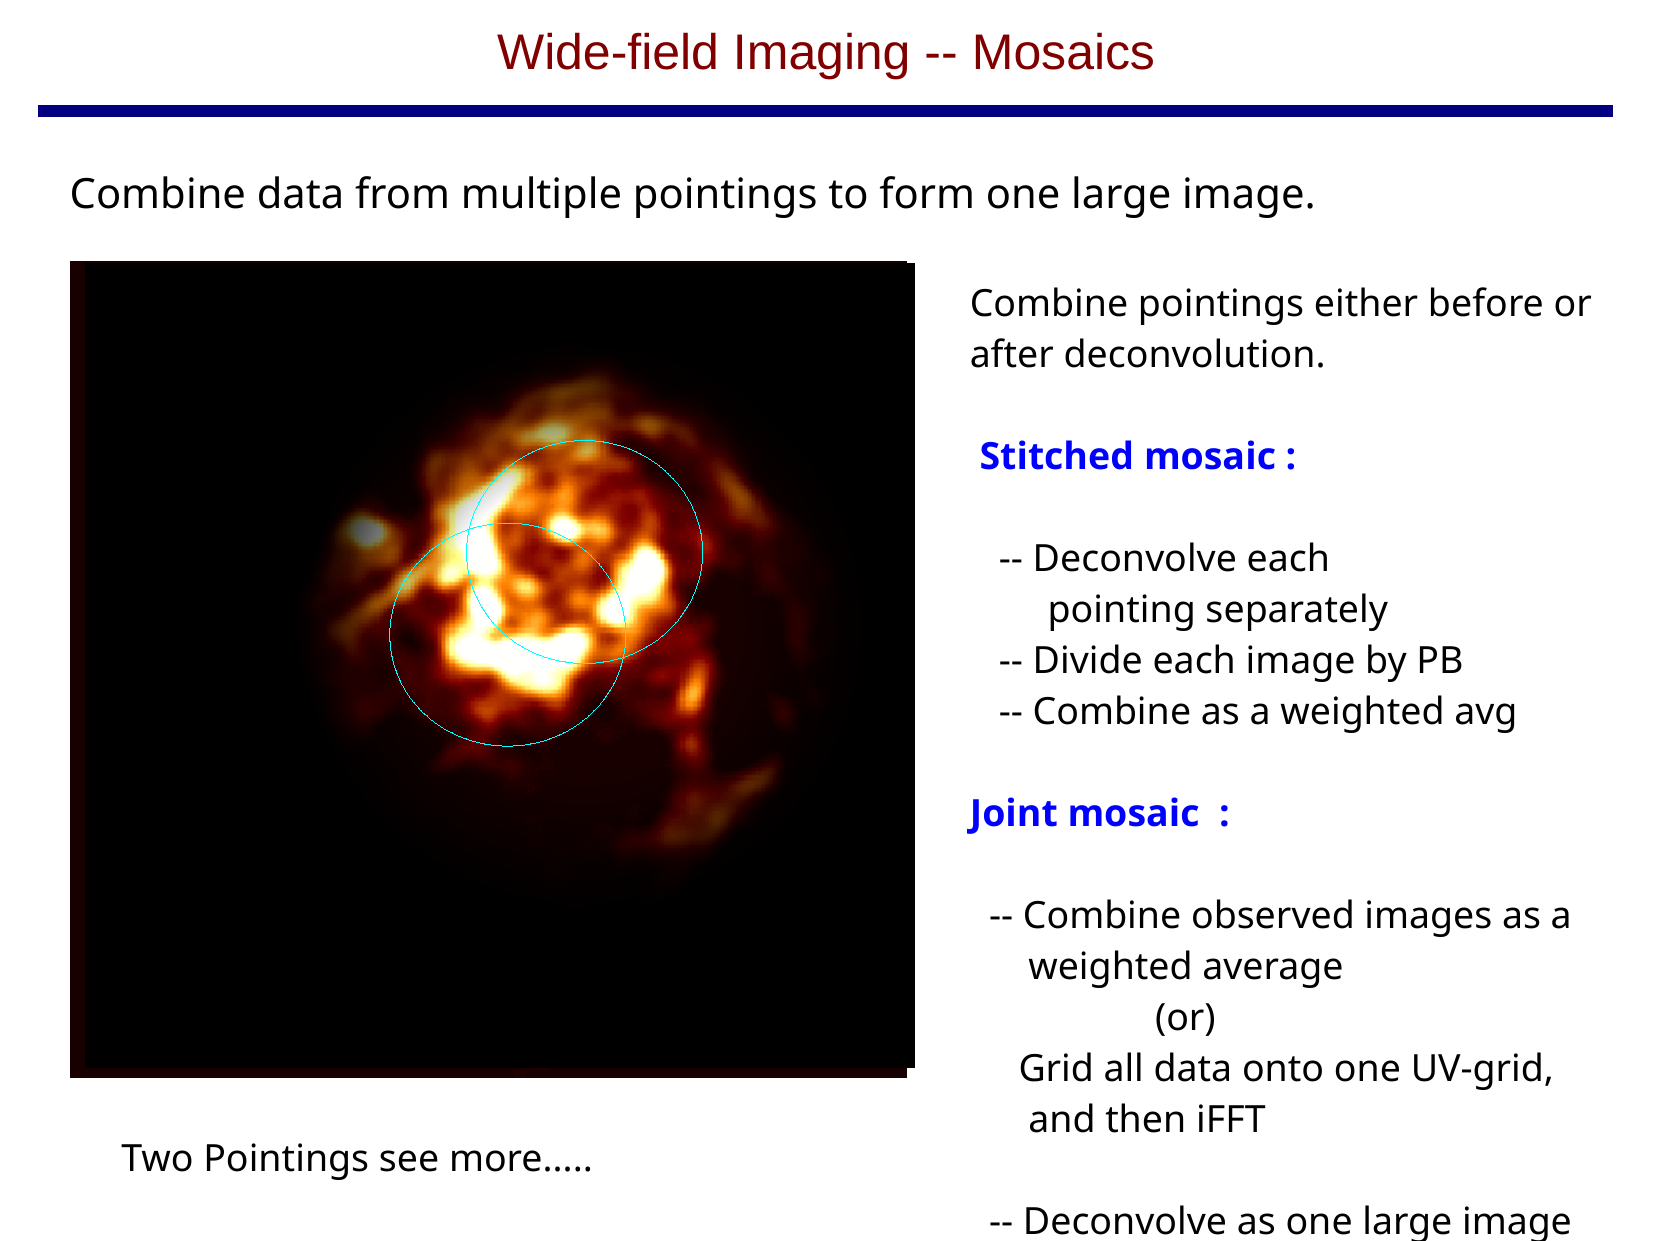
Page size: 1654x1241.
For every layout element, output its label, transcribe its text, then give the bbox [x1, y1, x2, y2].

title Wide-field Imaging -- Mosaics [82, 15, 1571, 89]
picture [70, 261, 907, 1078]
text_box [85, 263, 915, 1068]
text_box Two Pointings see more..... [106, 1124, 865, 1185]
text_box Combine pointings either before or after deconvolution. Stitched mosaic : -- Deconvolve each pointing separately -- Divide each image by PB -- Combine as a weighted avg Joint mosaic : -- Combine observed images as a weighted average (or) Grid all data onto one UV-grid, and then iFFT -- Deconvolve as one large image [954, 268, 1653, 1111]
text_box Combine data from multiple pointings to form one large image. [54, 156, 1607, 272]
